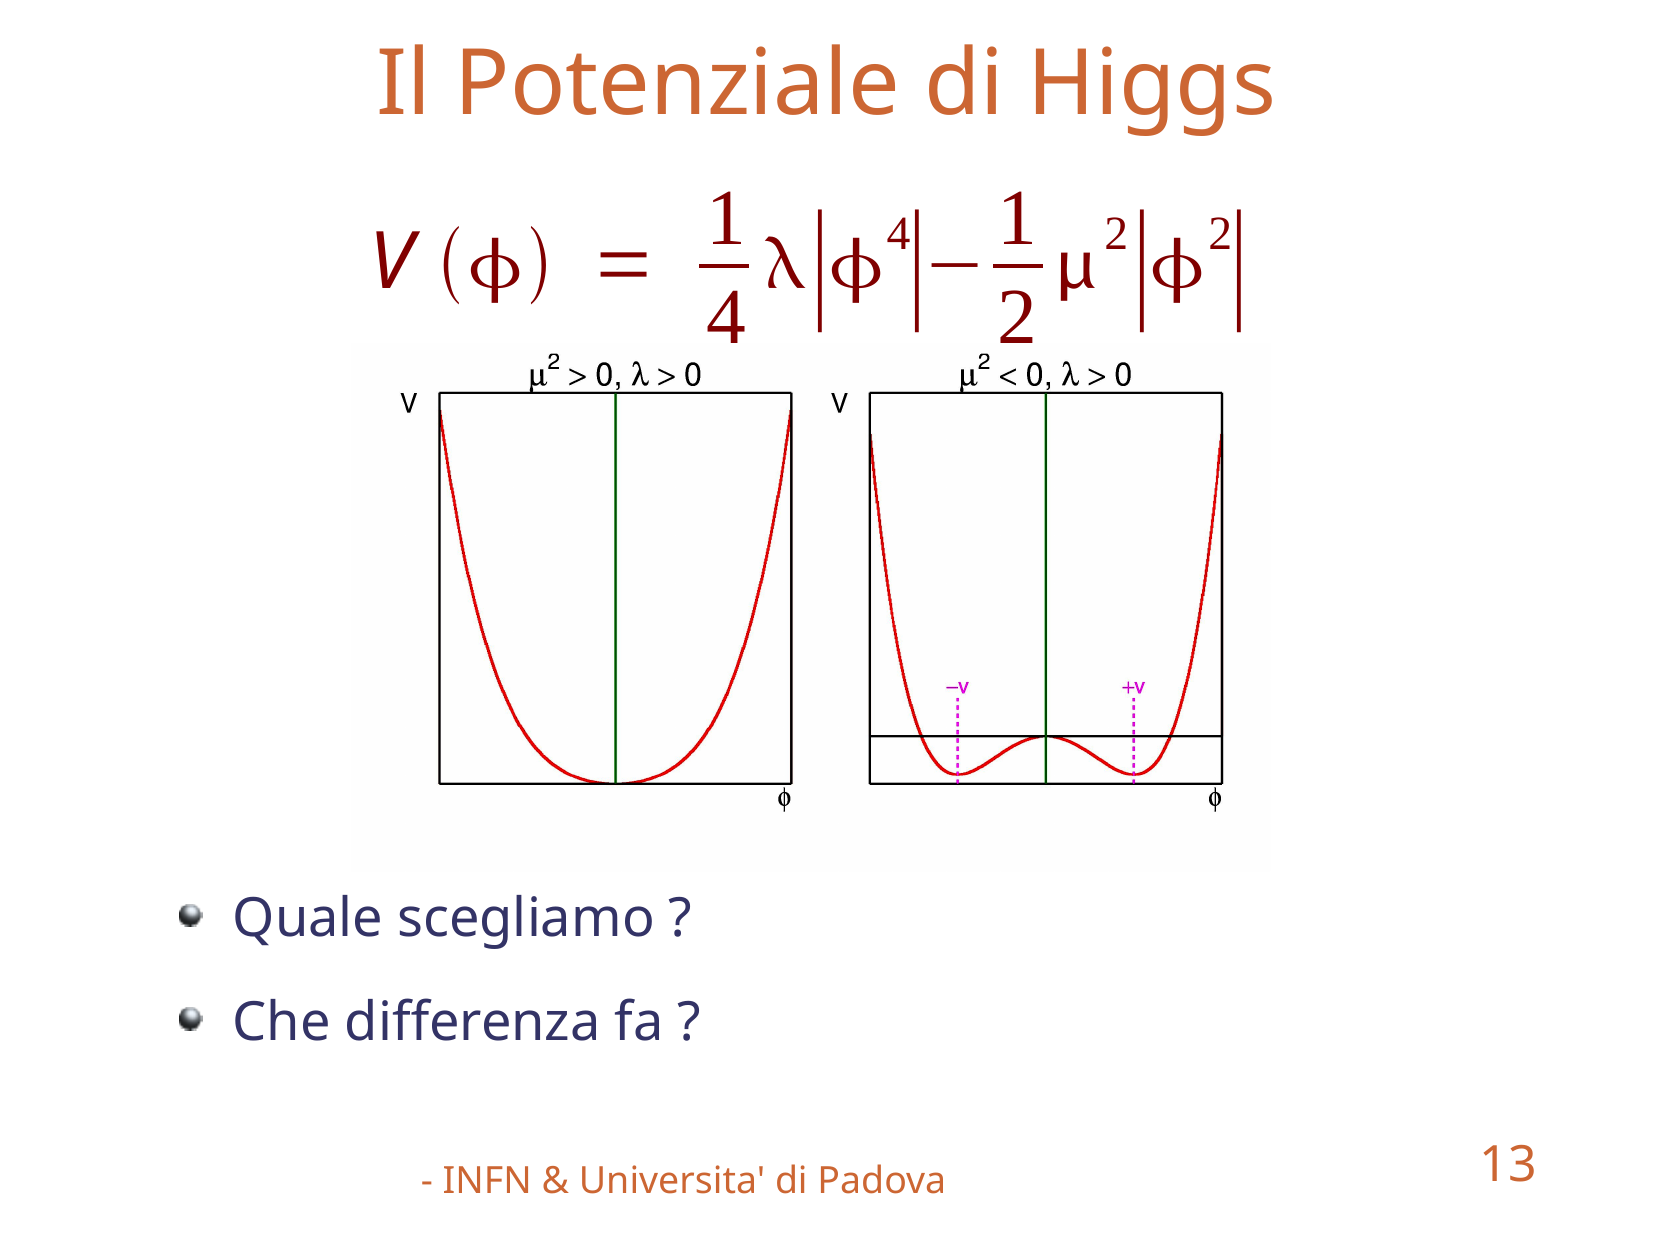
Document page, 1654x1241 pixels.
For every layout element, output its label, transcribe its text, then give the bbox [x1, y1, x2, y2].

chart [359, 172, 1263, 361]
picture [351, 343, 1271, 872]
list Quale scegliamo ? Che differenza fa ? [161, 878, 1463, 1076]
title Il Potenziale di Higgs [41, 8, 1613, 151]
